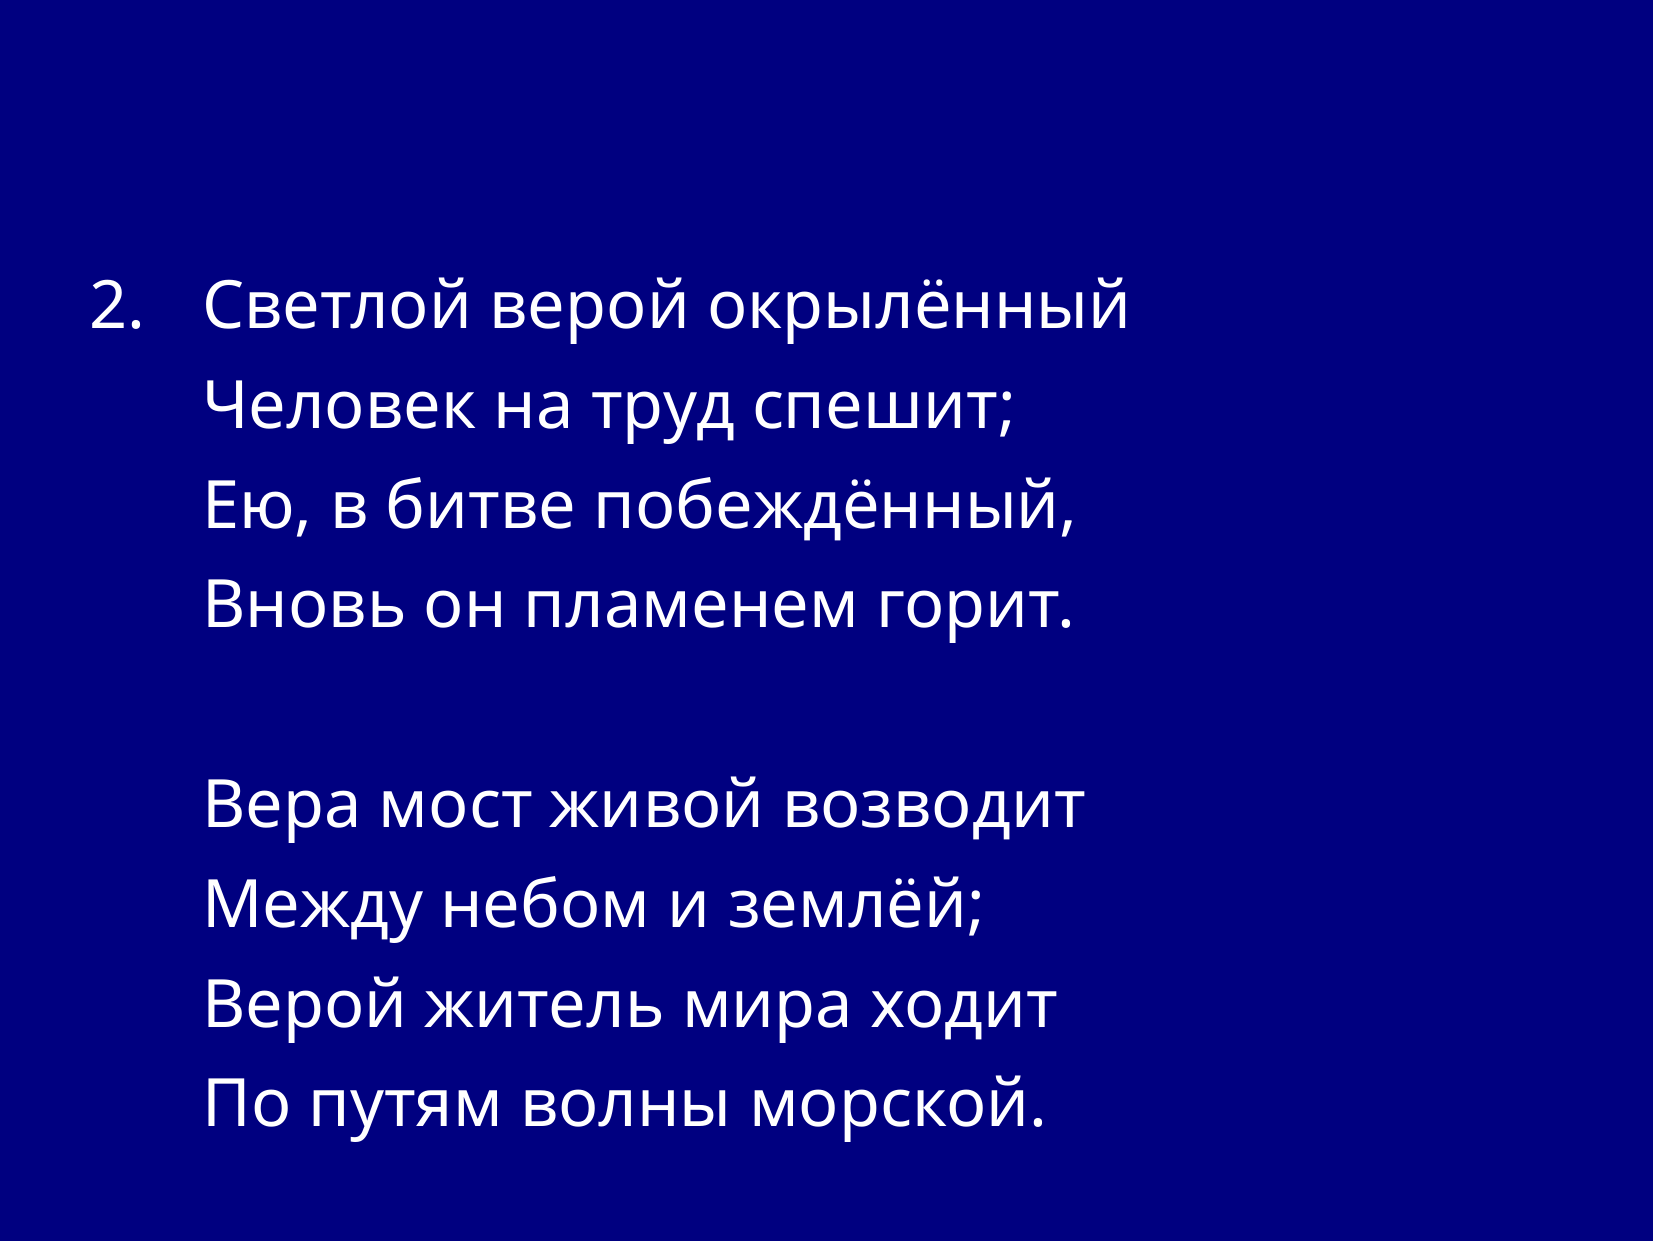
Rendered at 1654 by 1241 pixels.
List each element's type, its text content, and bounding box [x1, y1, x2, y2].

text_box 2. Светлой верой окрылённый Человек на труд спешит; Ею, в битве побеждённый, Вновь он пламенем горит. Вера мост живой возводит Между небом и землёй; Верой житель мира ходит По путям волны морской. [75, 150, 1576, 1163]
